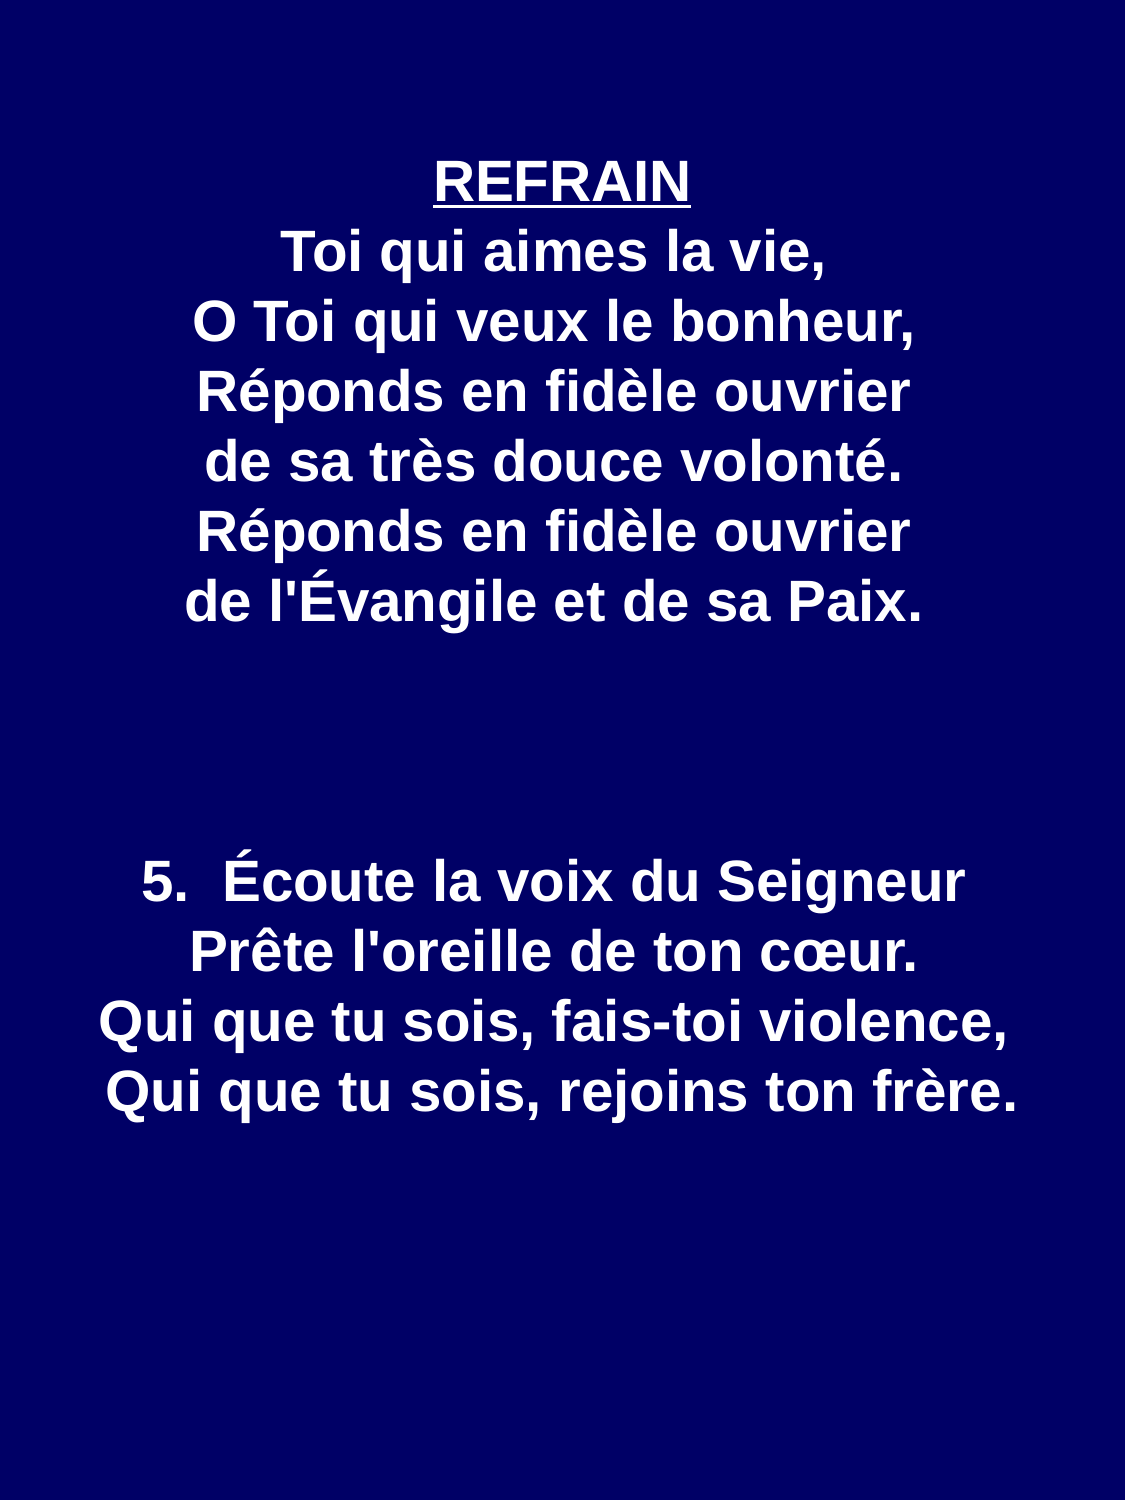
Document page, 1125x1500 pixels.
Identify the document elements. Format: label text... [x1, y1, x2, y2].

text_box REFRAIN Toi qui aimes la vie, O Toi qui veux le bonheur, Réponds en fidèle ouvrier de sa très douce volonté. Réponds en fidèle ouvrier de l'Évangile et de sa Paix. 5. Écoute la voix du Seigneur Prête l'oreille de ton cœur. Qui que tu sois, fais-toi violence, Qui que tu sois, rejoins ton frère. [0, 135, 1125, 1130]
